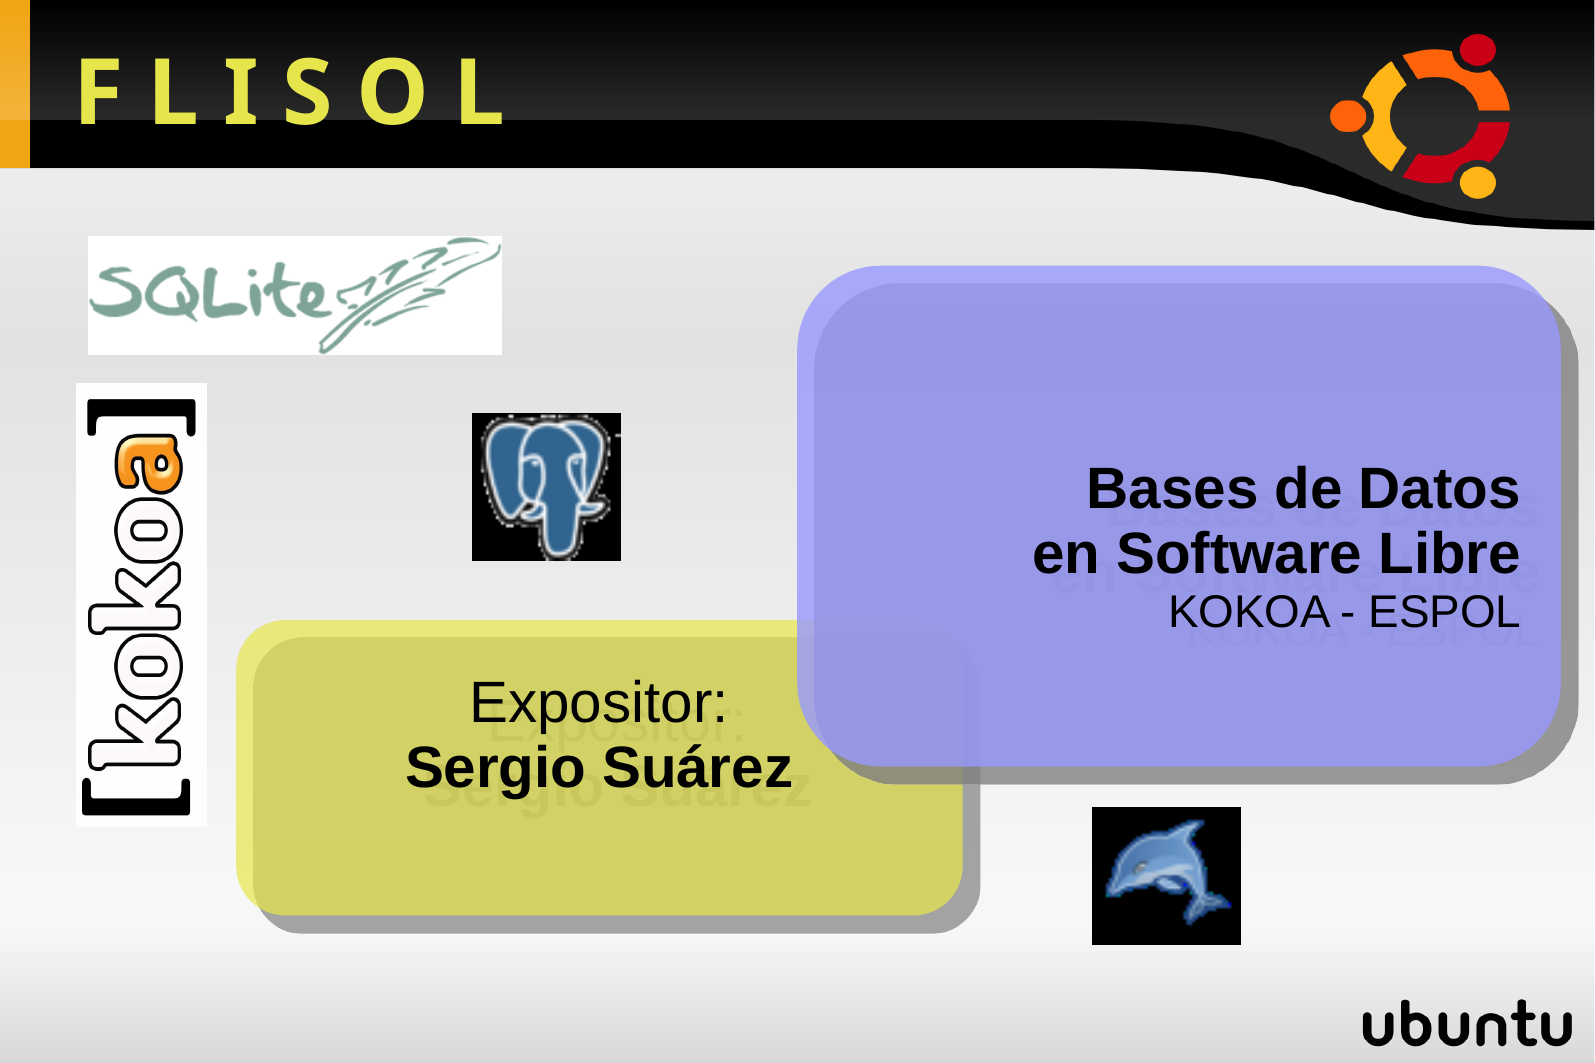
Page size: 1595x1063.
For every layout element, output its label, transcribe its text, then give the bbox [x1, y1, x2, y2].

title F L I S O L [74, 0, 1510, 178]
text_box Expositor: Sergio Suárez [236, 620, 963, 916]
text_box Bases de Datos en Software Libre KOKOA - ESPOL [797, 265, 1561, 767]
picture [0, 0, 1595, 1063]
